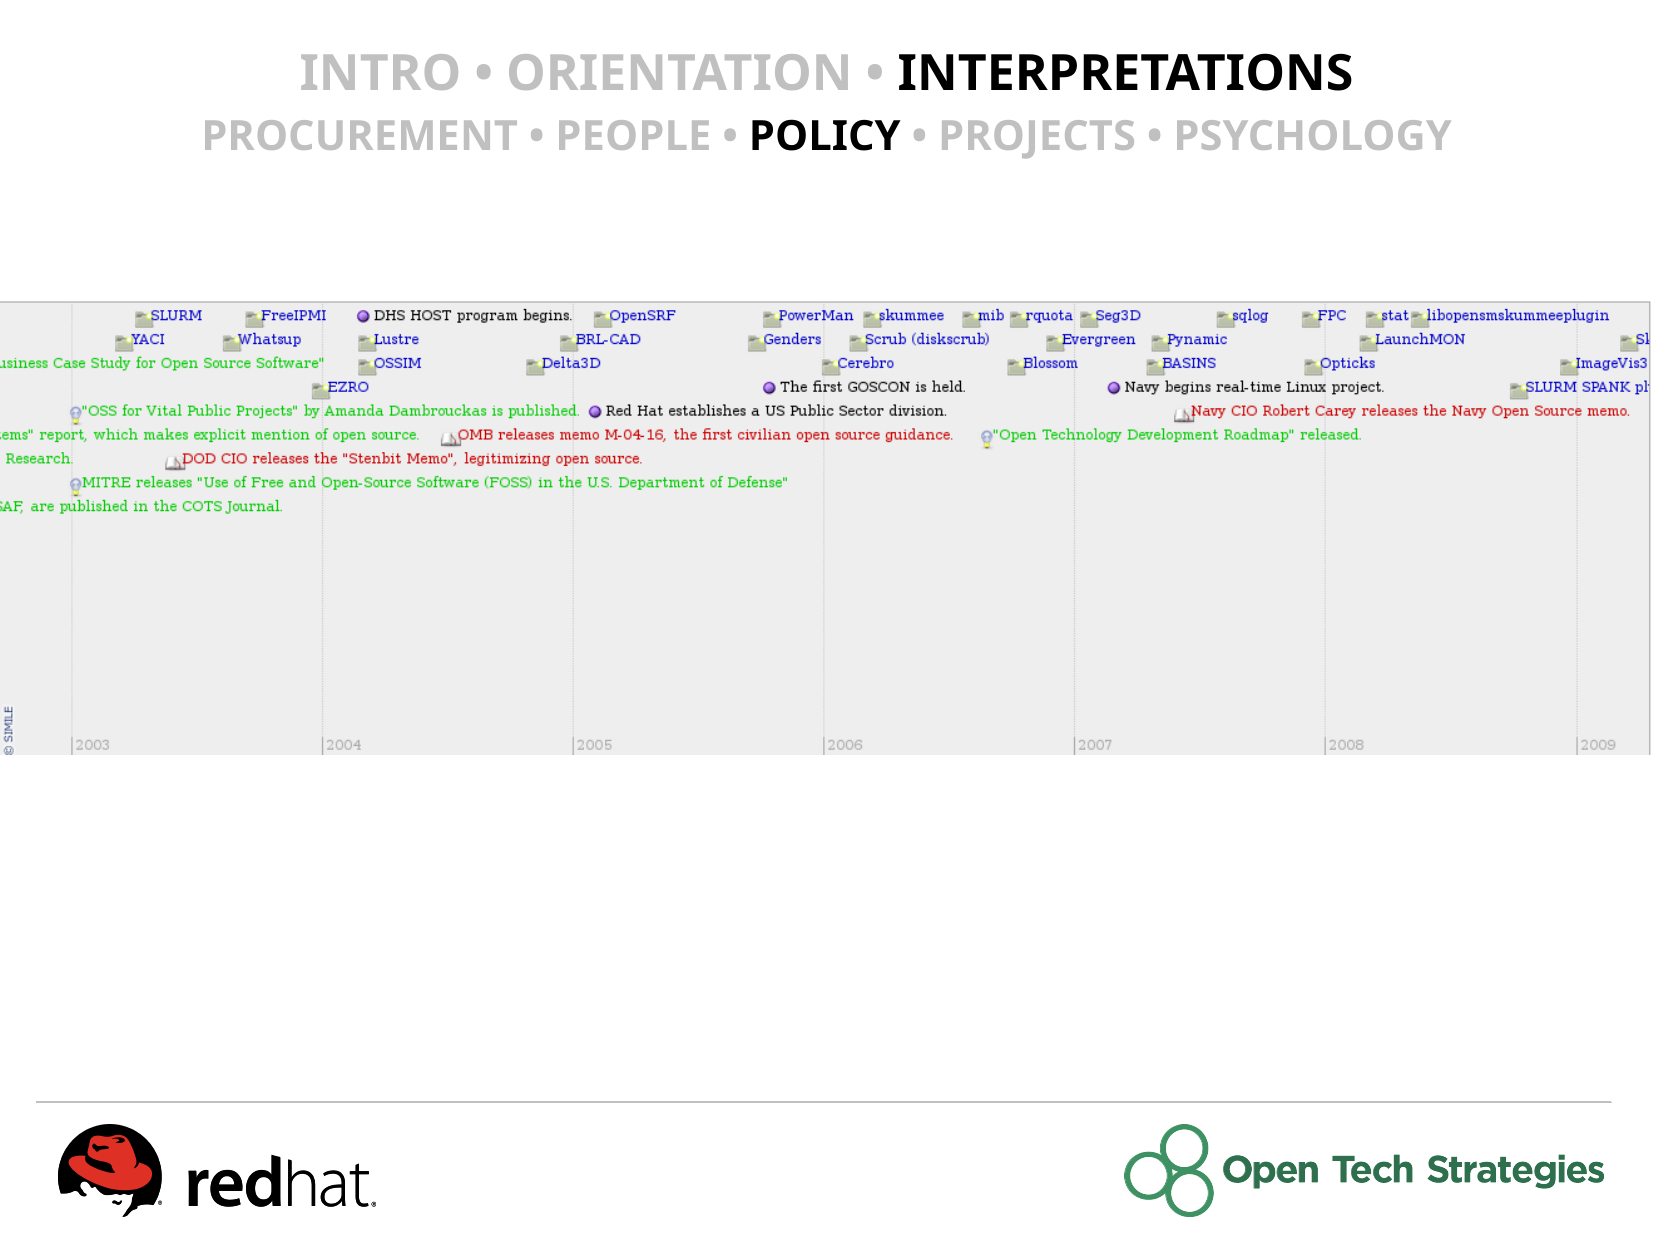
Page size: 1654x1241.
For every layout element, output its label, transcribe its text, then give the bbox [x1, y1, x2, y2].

picture [58, 1124, 376, 1217]
picture [1124, 1124, 1604, 1217]
picture [0, 299, 1653, 755]
title INTRO • ORIENTATION • INTERPRETATIONS PROCUREMENT • PEOPLE • POLICY • PROJECTS • PSYCHOLOGY [82, 0, 1571, 204]
